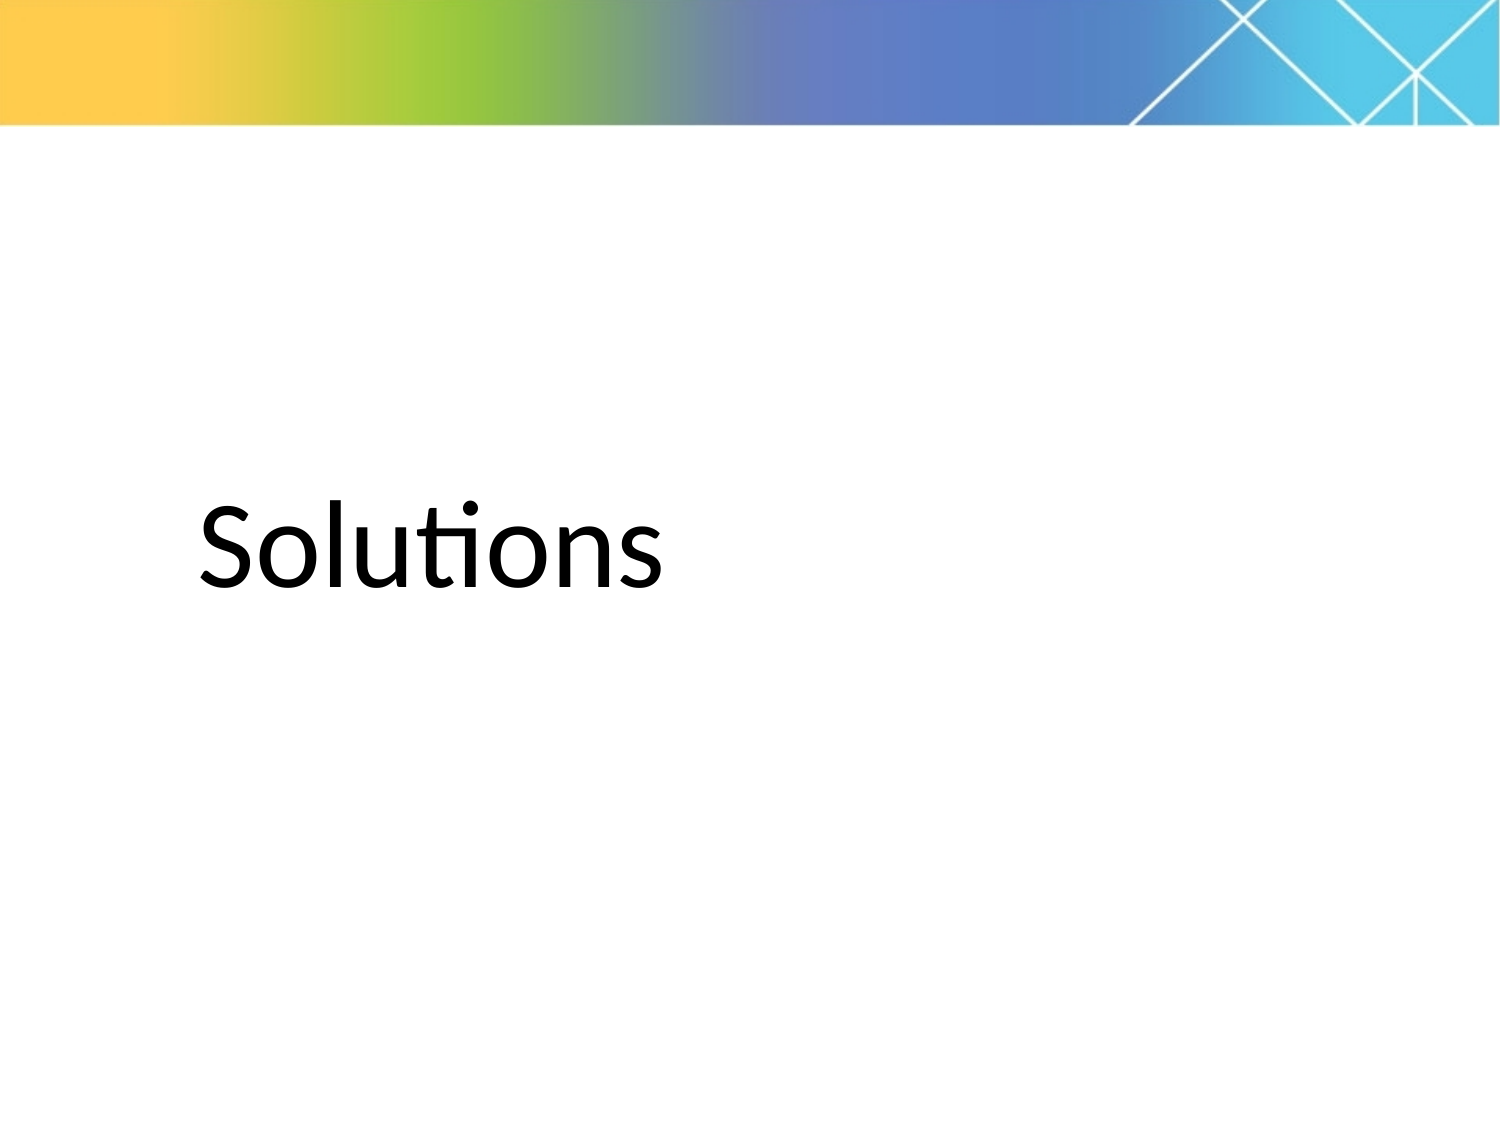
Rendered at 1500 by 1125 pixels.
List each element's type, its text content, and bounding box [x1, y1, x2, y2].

list Solutions [70, 152, 1421, 915]
